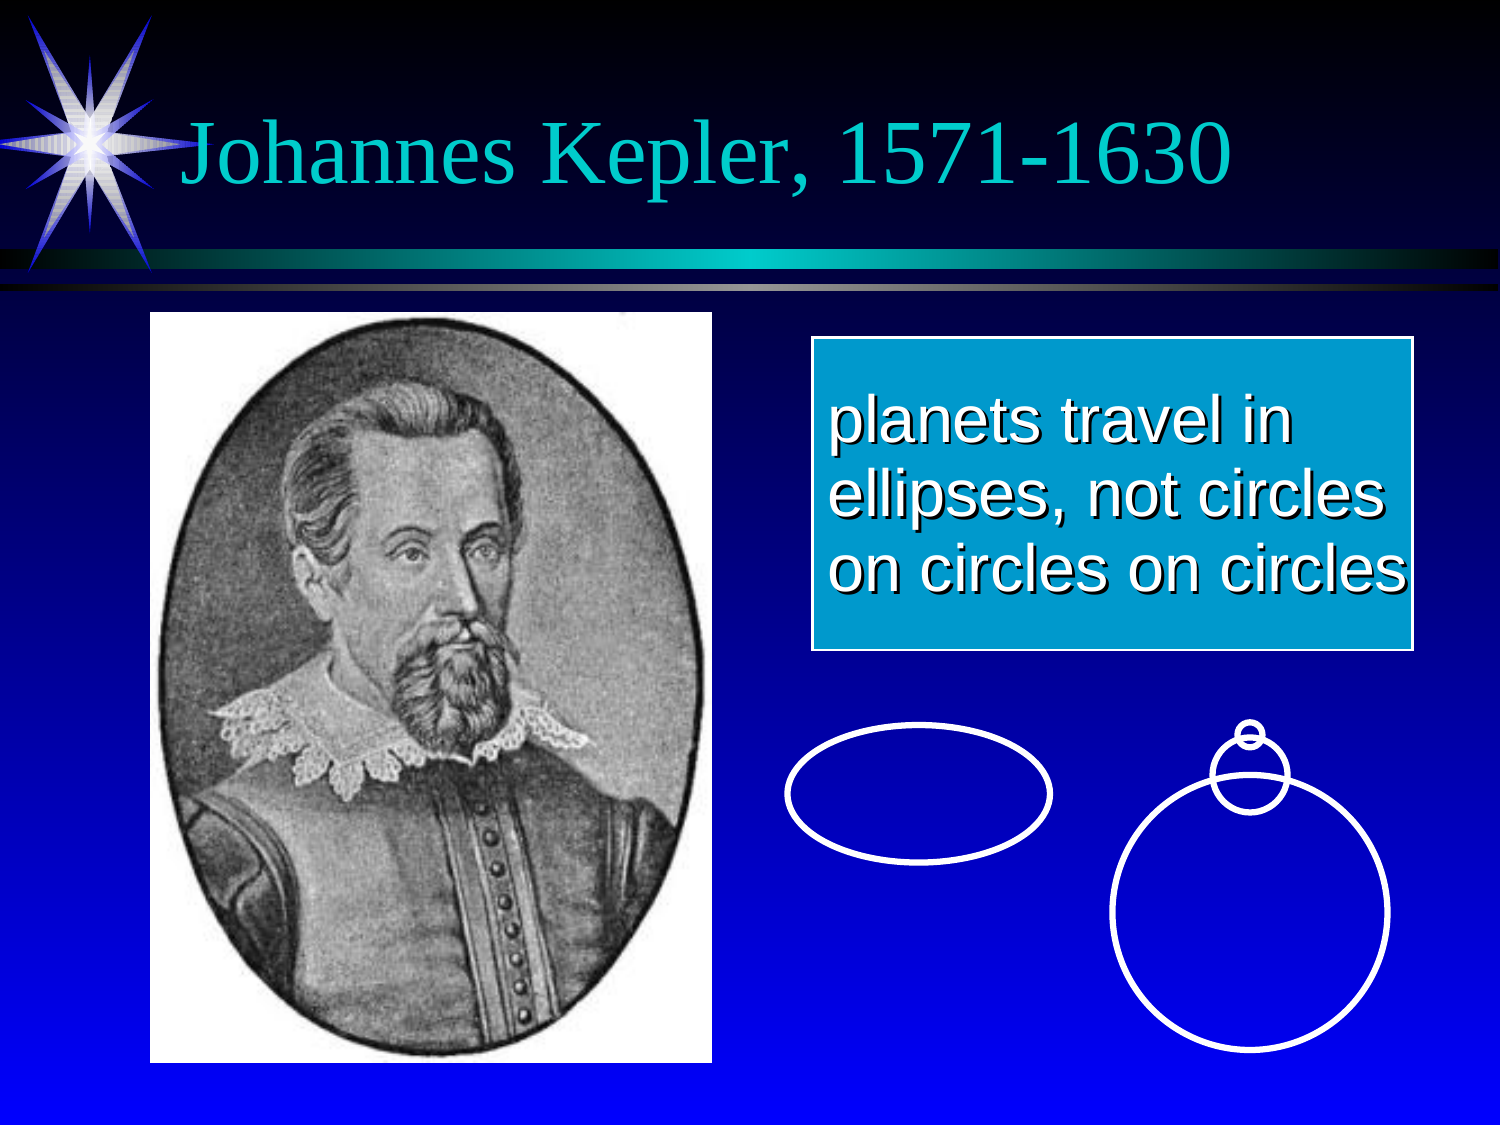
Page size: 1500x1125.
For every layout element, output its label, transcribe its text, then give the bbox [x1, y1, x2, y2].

title Johannes Kepler, 1571-1630 [165, 23, 1441, 211]
picture [150, 312, 712, 1063]
text_box planets travel in ellipses, not circles on circles on circles [812, 337, 1413, 651]
